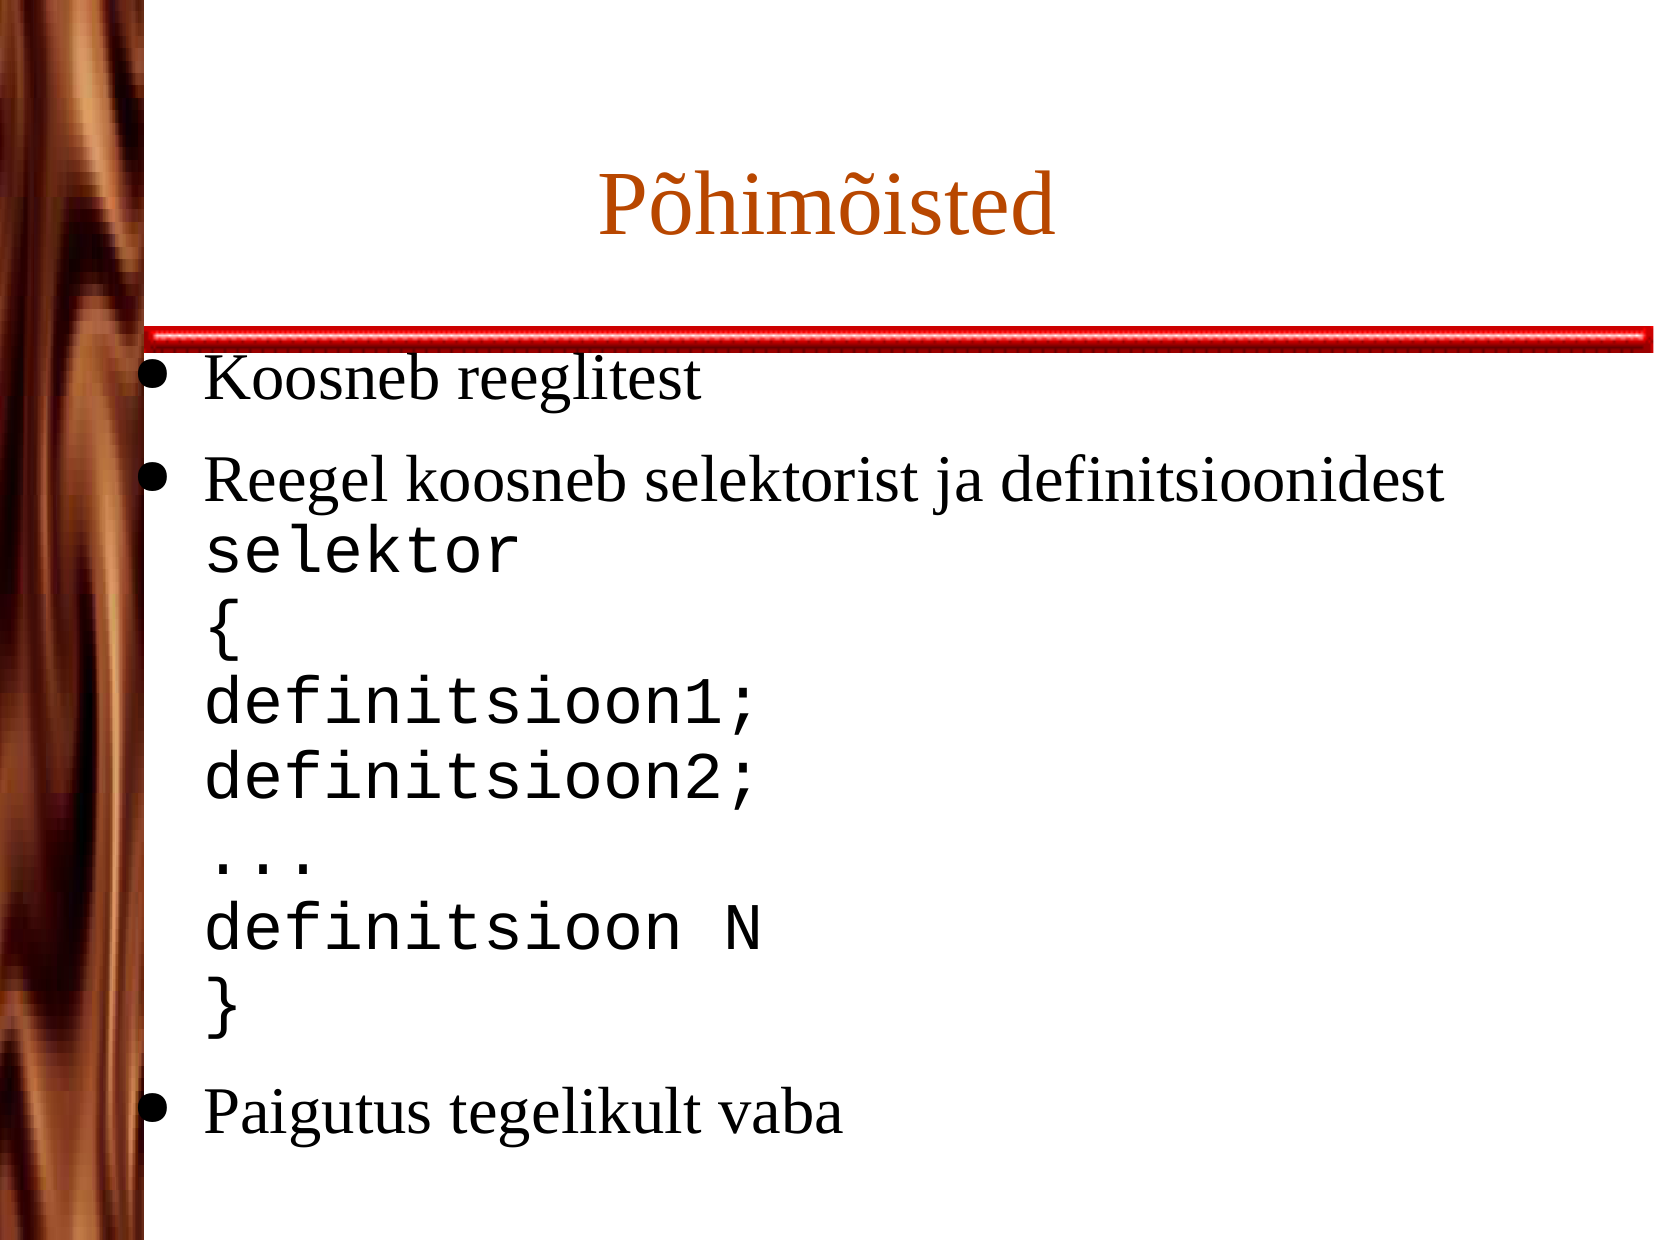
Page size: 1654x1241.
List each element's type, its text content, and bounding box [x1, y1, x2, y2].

list Koosneb reeglitest Reegel koosneb selektorist ja definitsioonidest selektor { definitsioon1; definitsioon2; ... definitsioon N } Paigutus tegelikult vaba [121, 344, 1533, 1209]
picture [0, 0, 1654, 1240]
title Põhimõisted [121, 100, 1533, 312]
